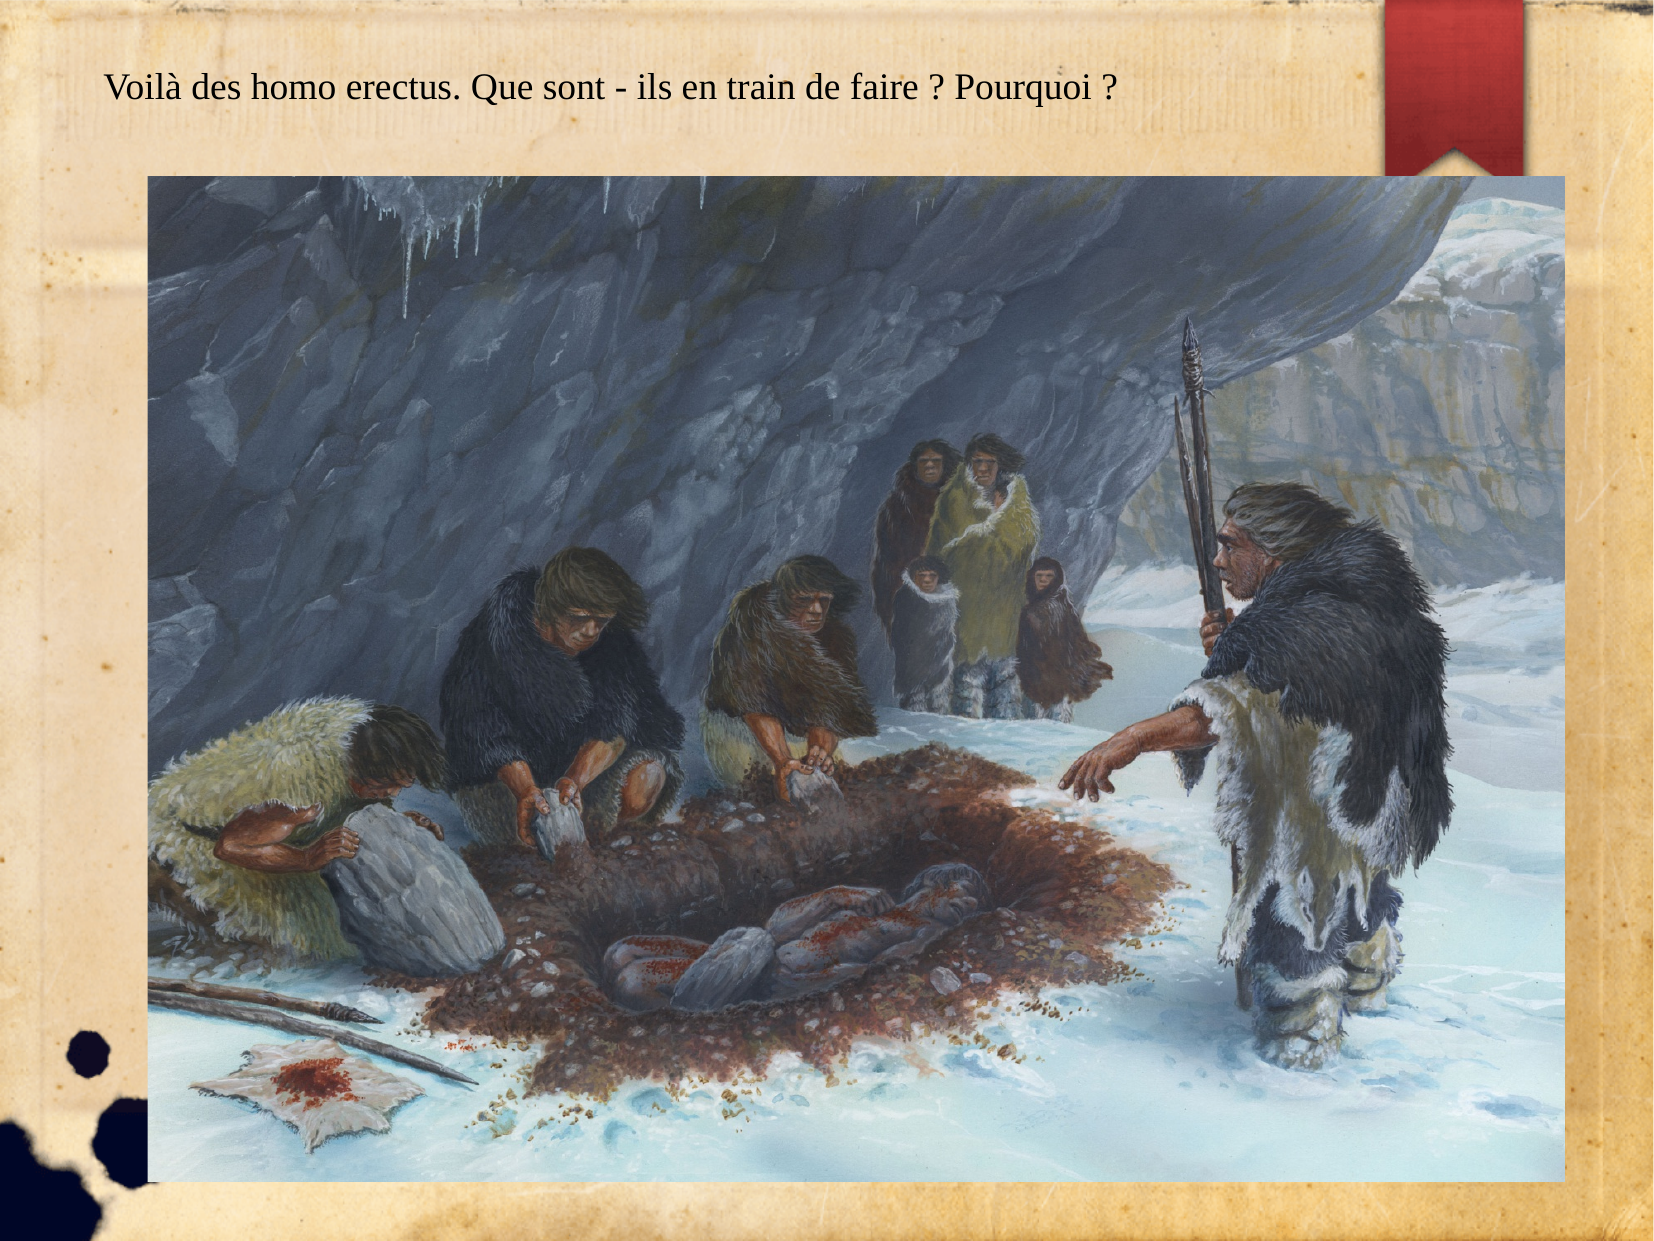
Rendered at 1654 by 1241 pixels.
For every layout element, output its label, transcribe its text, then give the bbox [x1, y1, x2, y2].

text_box Voilà des homo erectus. Que sont - ils en train de faire ? Pourquoi ? [88, 59, 1152, 148]
picture [0, 0, 1654, 1241]
